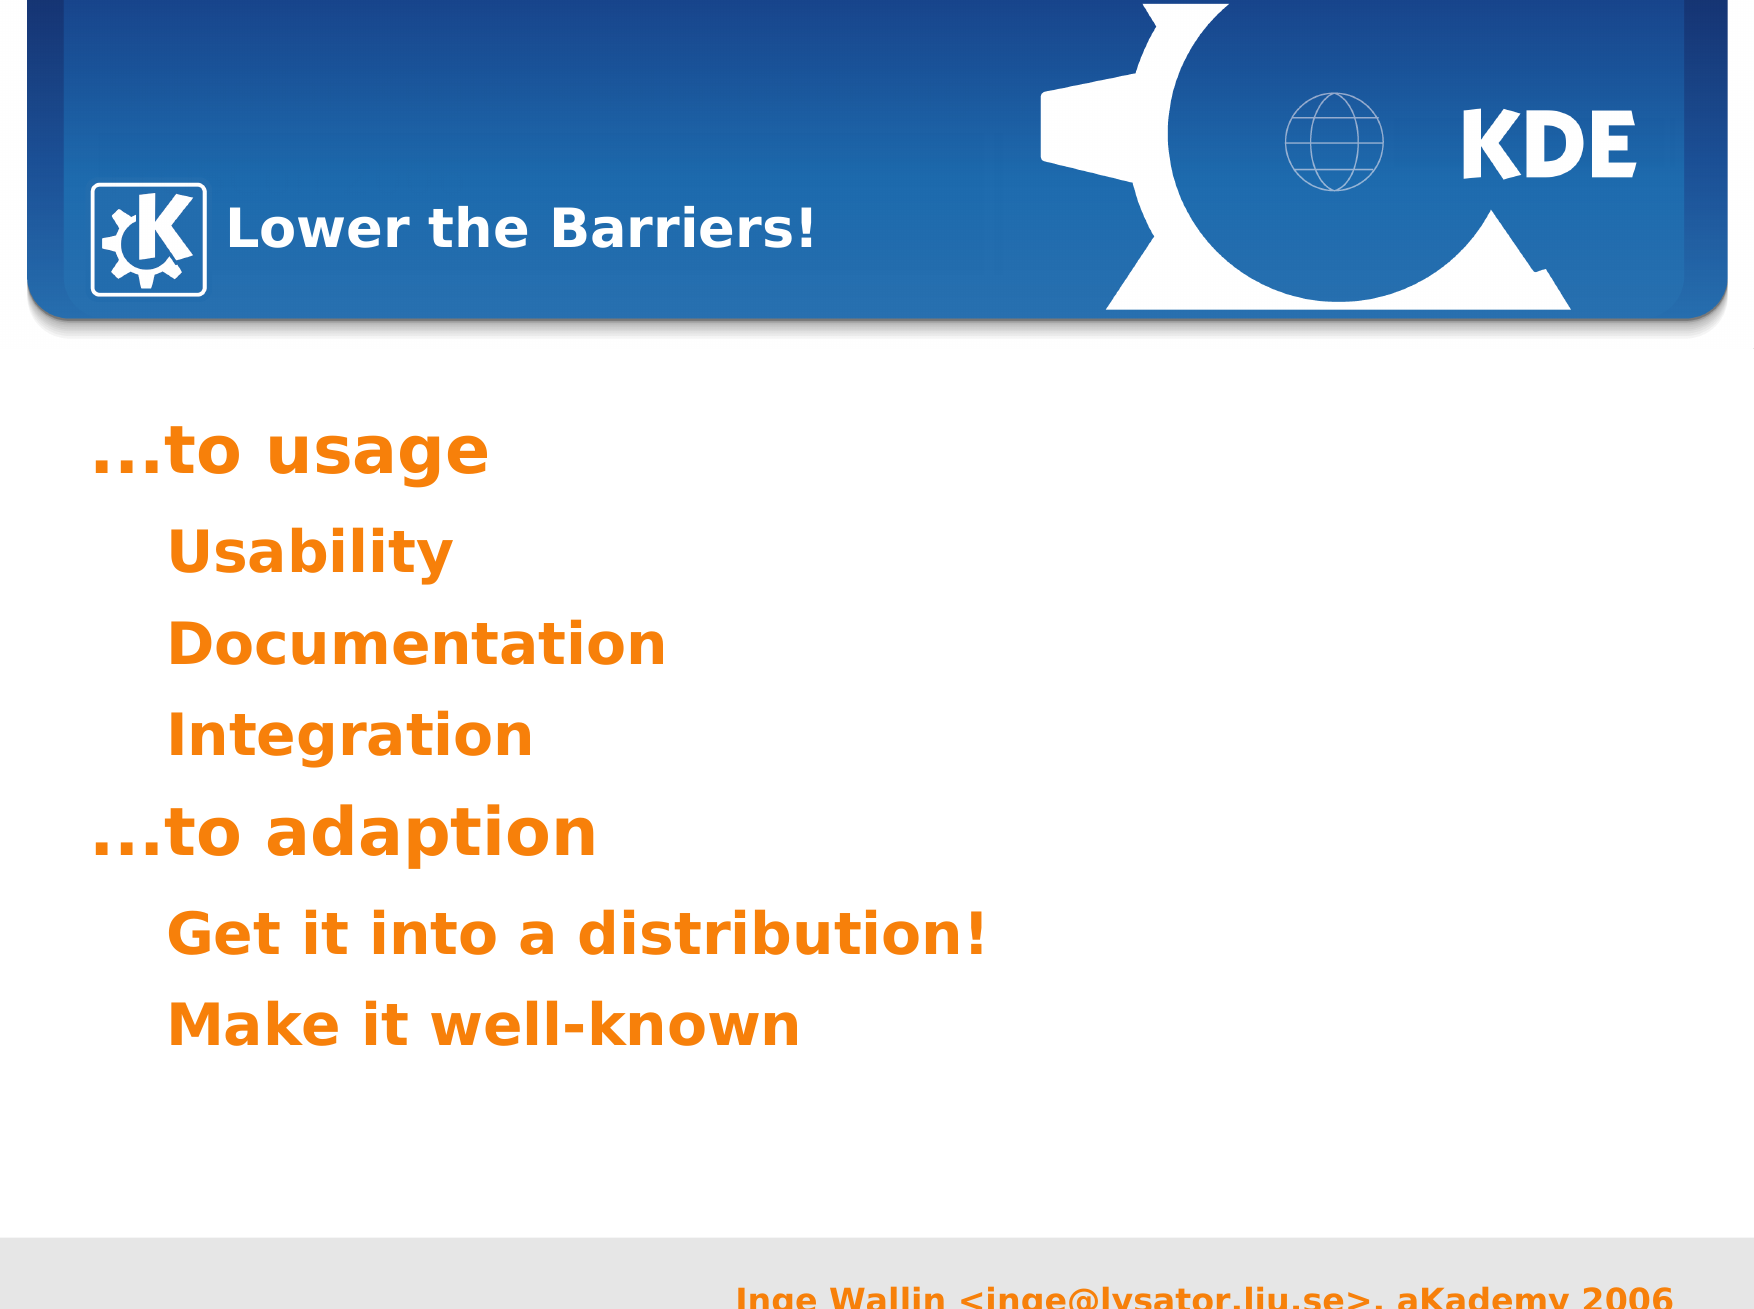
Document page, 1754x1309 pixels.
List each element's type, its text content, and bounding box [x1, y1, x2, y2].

title Lower the Barriers! [225, 187, 1126, 271]
picture [0, 0, 1754, 349]
list ...to usage Usability Documentation Integration ...to adaption Get it into a distribution! Make it well-known [71, 411, 1651, 1163]
